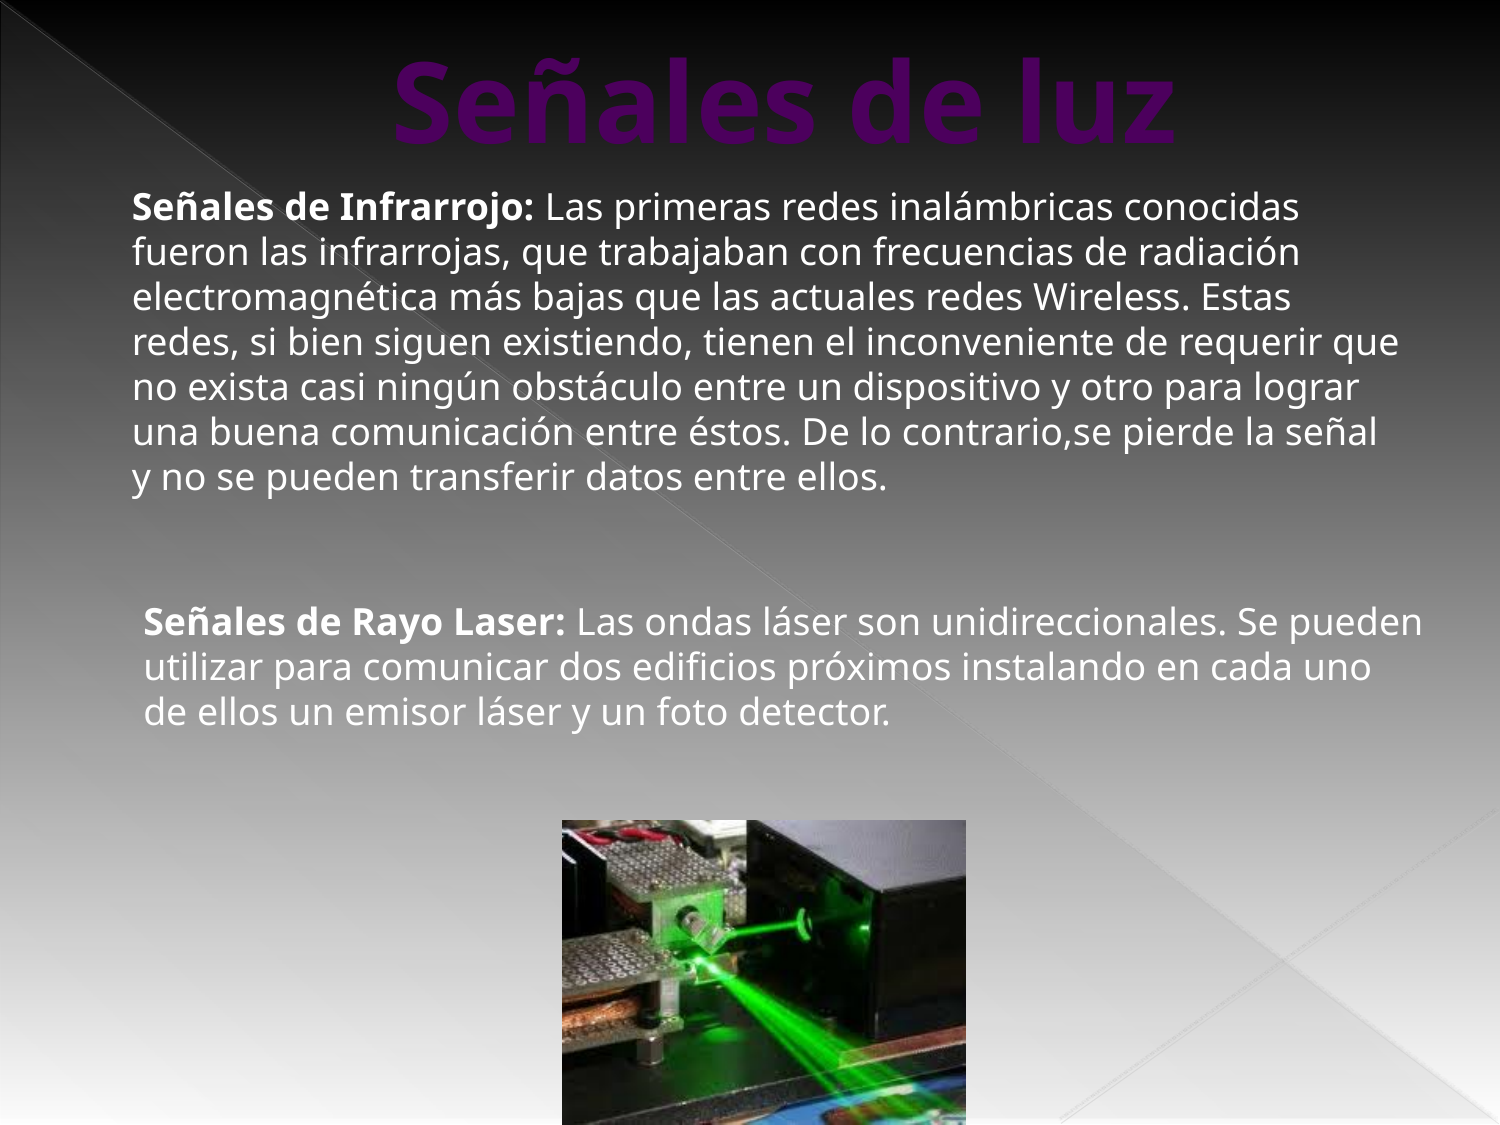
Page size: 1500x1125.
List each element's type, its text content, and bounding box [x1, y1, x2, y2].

text_box Señales de Rayo Laser: Las ondas láser son unidireccionales. Se pueden utilizar para comunicar dos edificios próximos instalando en cada uno de ellos un emisor láser y un foto detector. [128, 590, 1441, 786]
text_box Señales de Infrarrojo: Las primeras redes inalámbricas conocidas fueron las infrarrojas, que trabajaban con frecuencias de radiación electromagnética más bajas que las actuales redes Wireless. Estas redes, si bien siguen existiendo, tienen el inconveniente de requerir que no exista casi ningún obstáculo entre un dispositivo y otro para lograr una buena comunicación entre éstos. De lo contrario,se pierde la señal y no se pueden transferir datos entre ellos. [117, 175, 1418, 551]
text_box Señales de luz [376, 23, 1194, 174]
picture [562, 820, 966, 1125]
